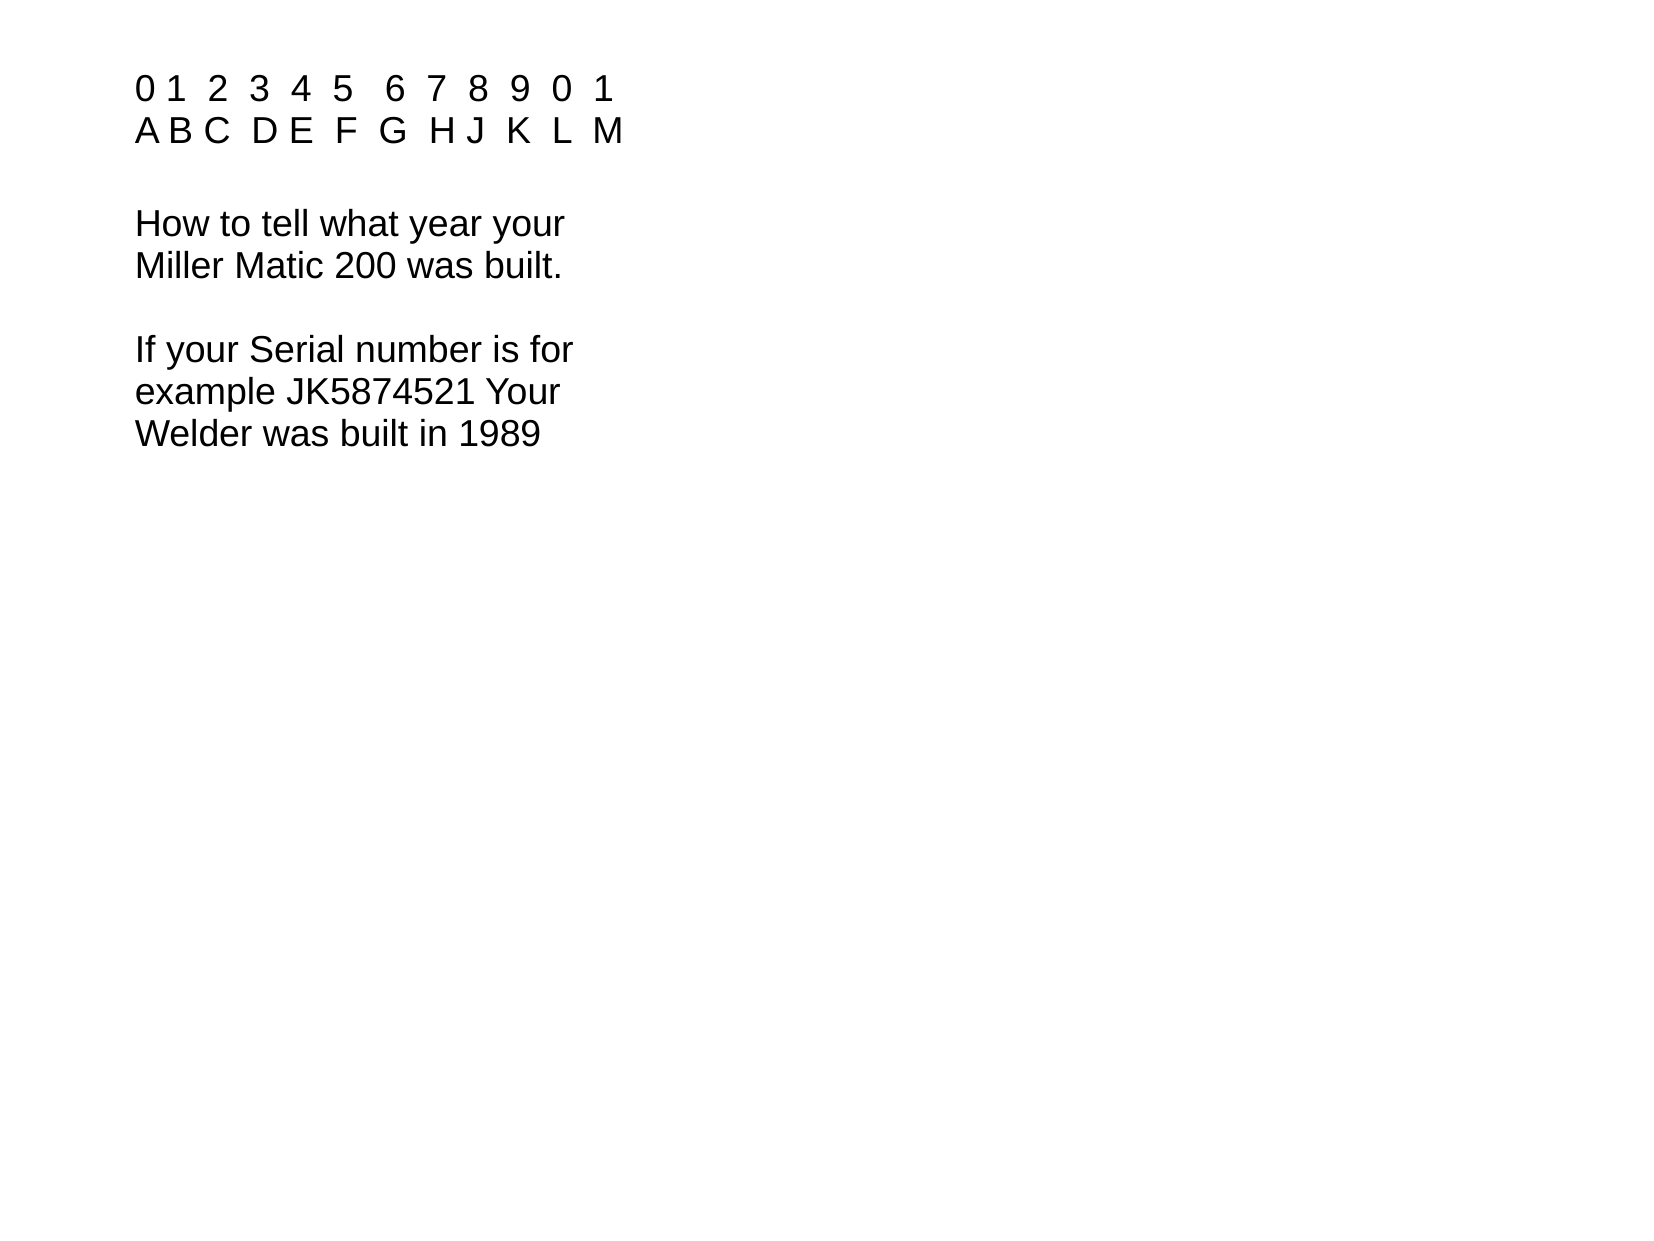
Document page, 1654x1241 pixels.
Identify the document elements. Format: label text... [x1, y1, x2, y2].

text_box How to tell what year your Miller Matic 200 was built. If your Serial number is for example JK5874521 Your Welder was built in 1989 [120, 195, 616, 463]
text_box 0 1 2 3 4 5 6 7 8 9 0 1 A B C D E F G H J K L M [120, 60, 646, 159]
